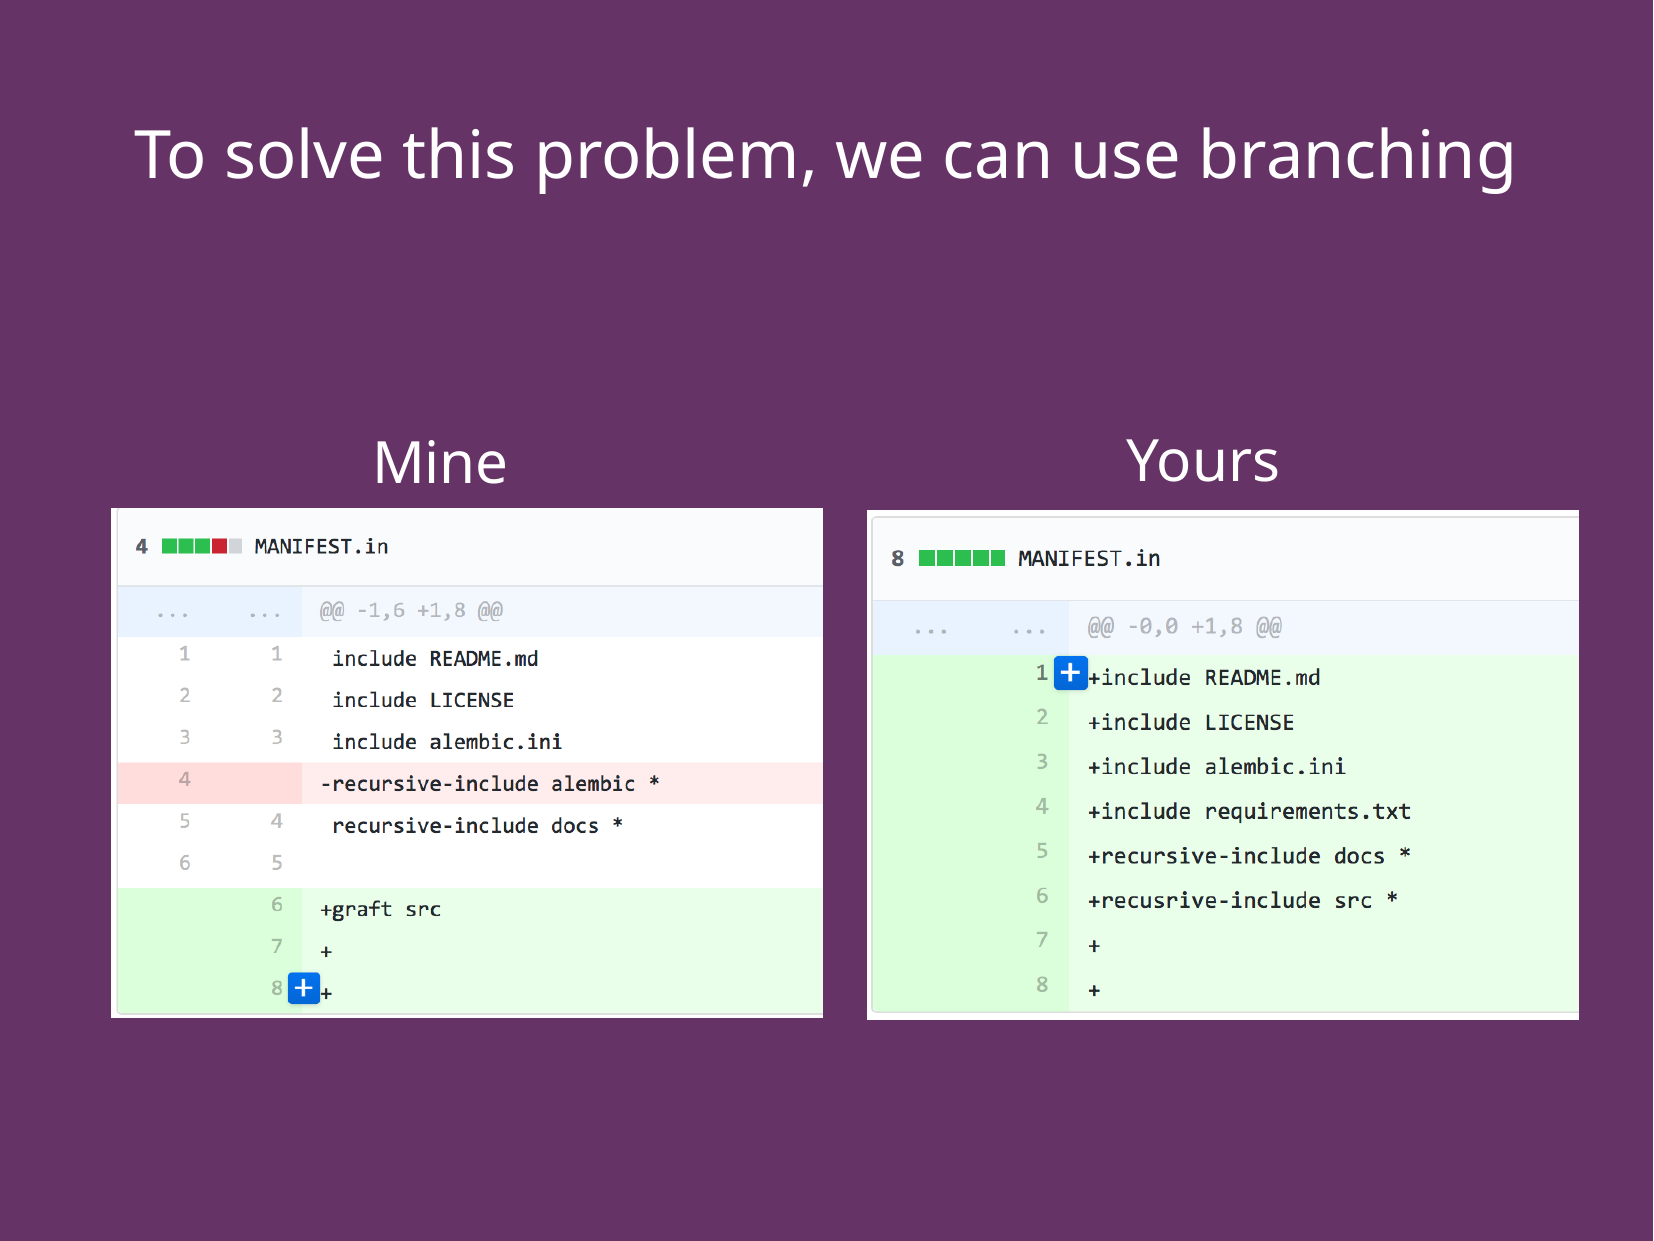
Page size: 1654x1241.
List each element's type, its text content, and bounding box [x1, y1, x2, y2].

picture [867, 510, 1579, 1021]
picture [111, 508, 823, 1018]
text_box Mine [357, 414, 823, 508]
text_box Yours [1112, 411, 1578, 506]
title To solve this problem, we can use branching [82, 27, 1571, 279]
